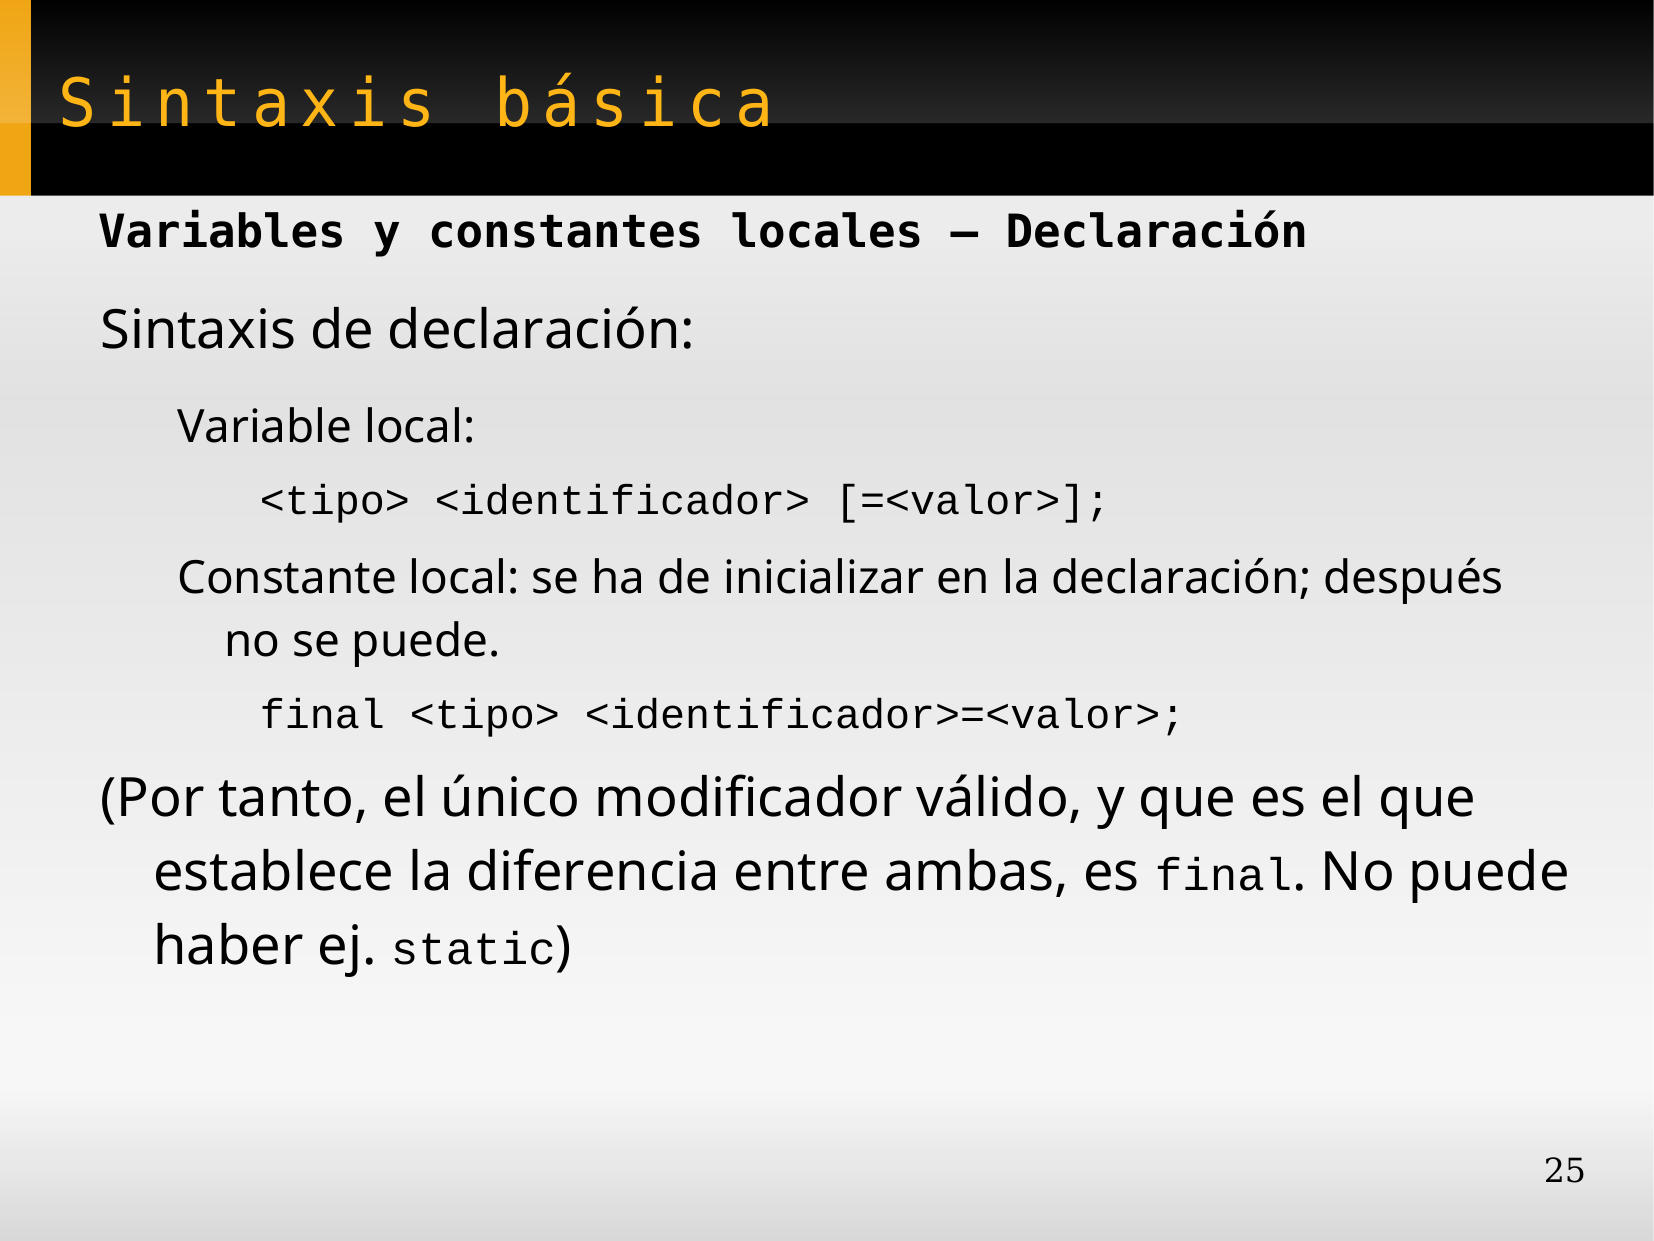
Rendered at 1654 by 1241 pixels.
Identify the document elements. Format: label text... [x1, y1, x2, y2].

picture [0, 0, 1654, 1241]
list Sintaxis de declaración: Variable local: <tipo> <identificador> [=<valor>]; Constante local: se ha de inicializar en la declaración; después no se puede. final <tipo> <identificador>=<valor>; (Por tanto, el único modificador válido, y que es el que establece la diferencia entre ambas, es final. No puede haber ej. static) [82, 290, 1571, 1109]
text_box Variables y constantes locales – Declaración [83, 197, 1323, 266]
title Sintaxis básica [59, 29, 1595, 178]
